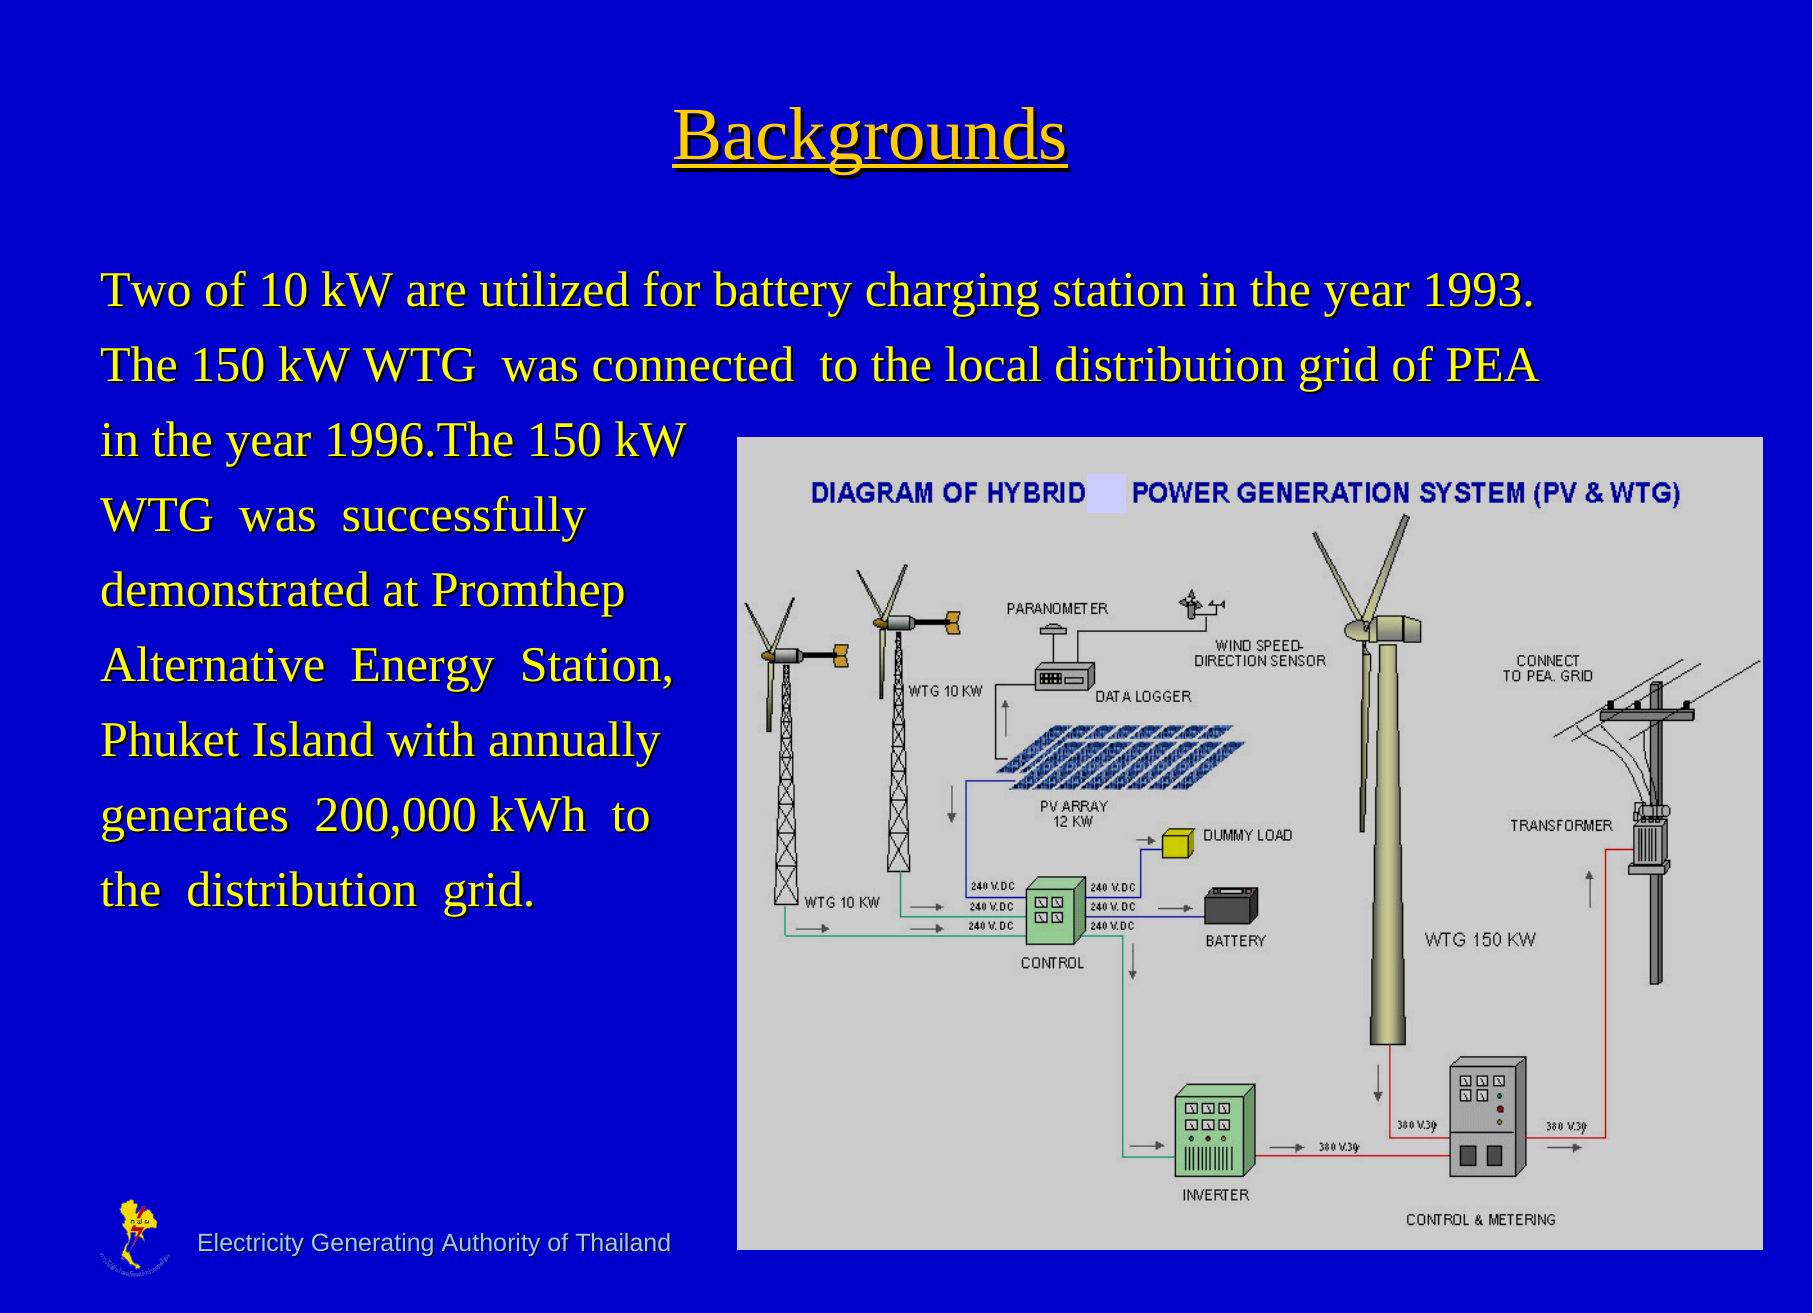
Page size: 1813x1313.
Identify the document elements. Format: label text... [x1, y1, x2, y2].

picture [737, 437, 1763, 1250]
text_box [1087, 474, 1125, 513]
picture [97, 1197, 172, 1280]
text_box Backgrounds [657, 77, 1083, 183]
text_box Two of 10 kW are utilized for battery charging station in the year 1993. The 150 kW WTG was connected to the local distribution grid of PEA in the year 1996.The 150 kW WTG was successfully demonstrated at Promthep Alternative Energy Station, Phuket Island with annually generates 200,000 kWh to the distribution grid. [85, 233, 1592, 1000]
